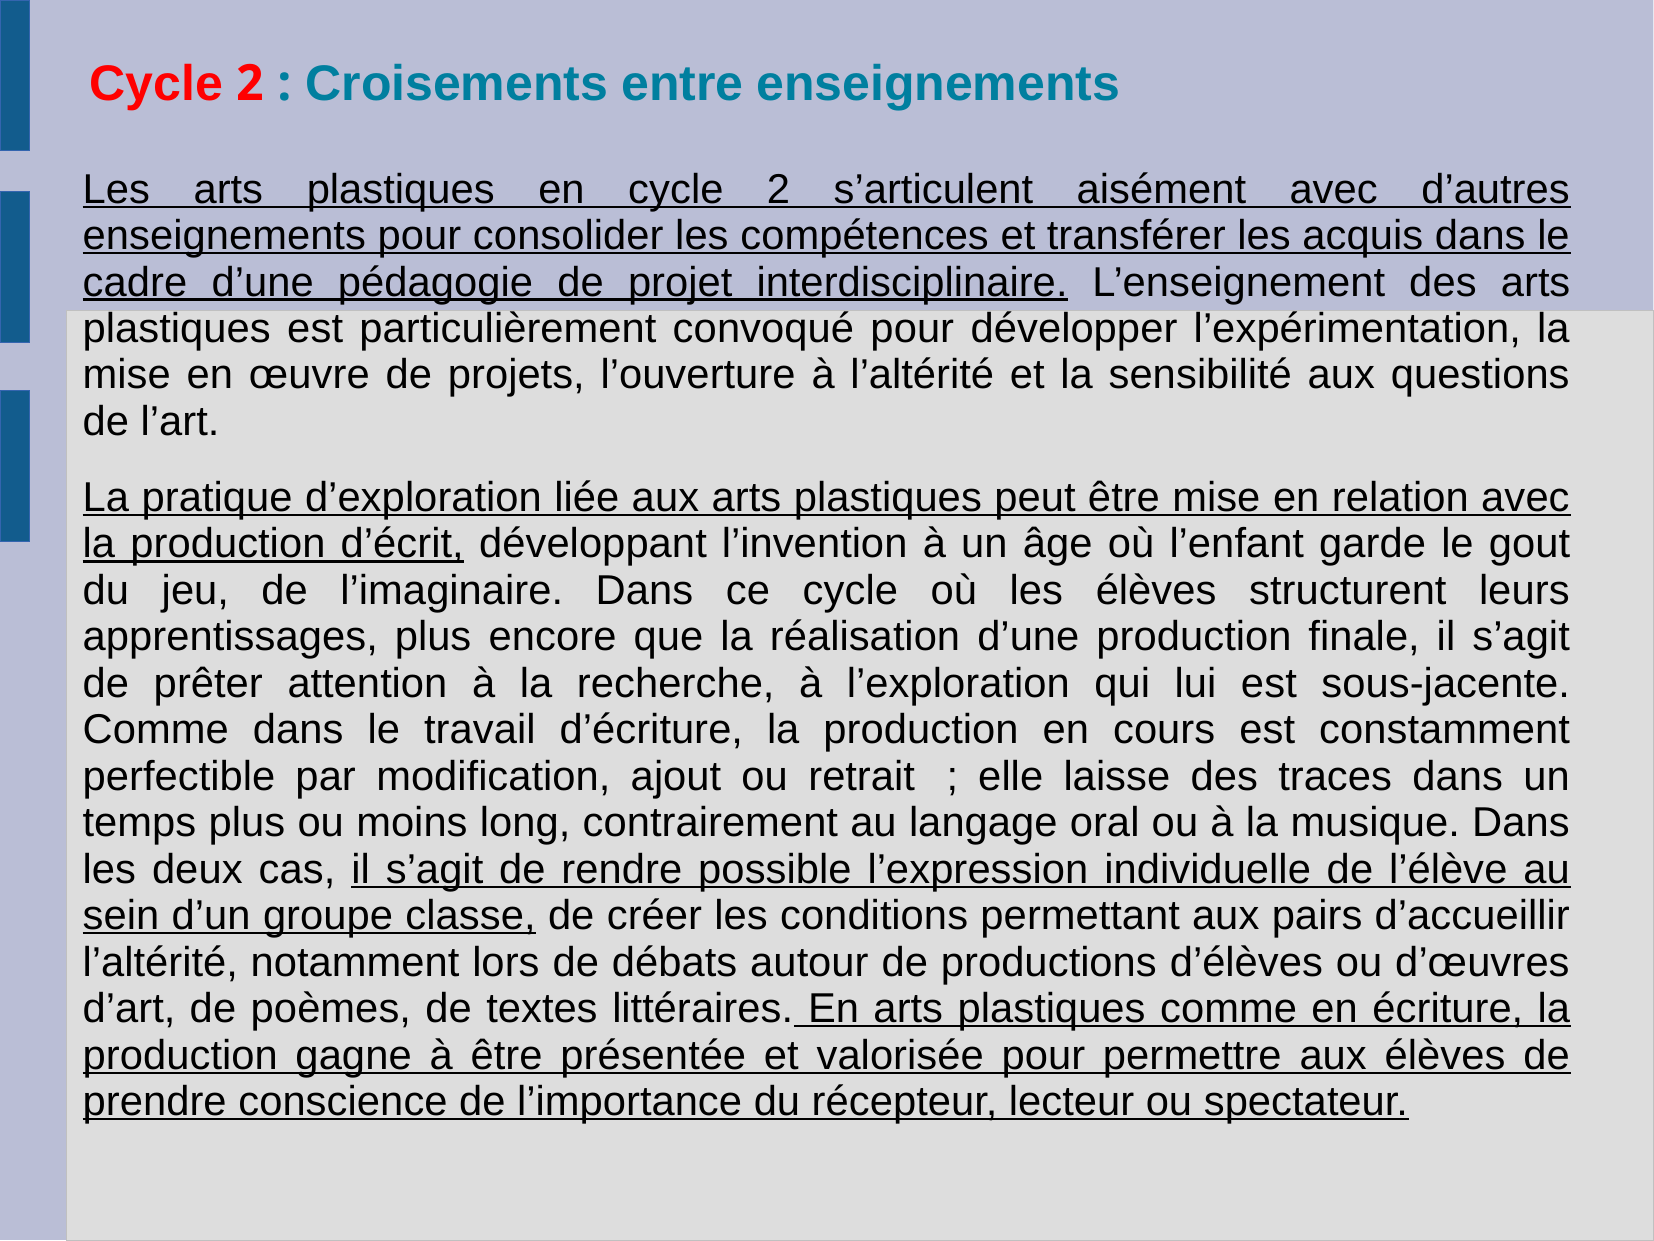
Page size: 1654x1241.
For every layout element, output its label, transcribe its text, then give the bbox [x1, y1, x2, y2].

title Cycle 2 : Croisements entre enseignements [89, 30, 1578, 147]
list Les arts plastiques en cycle 2 s’articulent aisément avec d’autres enseignements pour consolider les compétences et transférer les acquis dans le cadre d’une pédagogie de projet interdisciplinaire. L’enseignement des arts plastiques est particulièrement convoqué pour développer l’expérimentation, la mise en œuvre de projets, l’ouverture à l’altérité et la sensibilité aux questions de l’art. La pratique d’exploration liée aux arts plastiques peut être mise en relation avec la production d’écrit, développant l’invention à un âge où l’enfant garde le gout du jeu, de l’imaginaire. Dans ce cycle où les élèves structurent leurs apprentissages, plus encore que la réalisation d’une production finale, il s’agit de prêter attention à la recherche, à l’exploration qui lui est sous-jacente. Comme dans le travail d’écriture, la production en cours est constamment perfectible par modification, ajout ou retrait ; elle laisse des traces dans un temps plus ou moins long, contrairement au langage oral ou à la musique. Dans les deux cas, il s’agit de rendre possible l’expression individuelle de l’élève au sein d’un groupe classe, de créer les conditions permettant aux pairs d’accueillir l’altérité, notamment lors de débats autour de productions d’élèves ou d’œuvres d’art, de poèmes, de textes littéraires. En arts plastiques comme en écriture, la production gagne à être présentée et valorisée pour permettre aux élèves de prendre conscience de l’importance du récepteur, lecteur ou spectateur. [82, 165, 1571, 1205]
